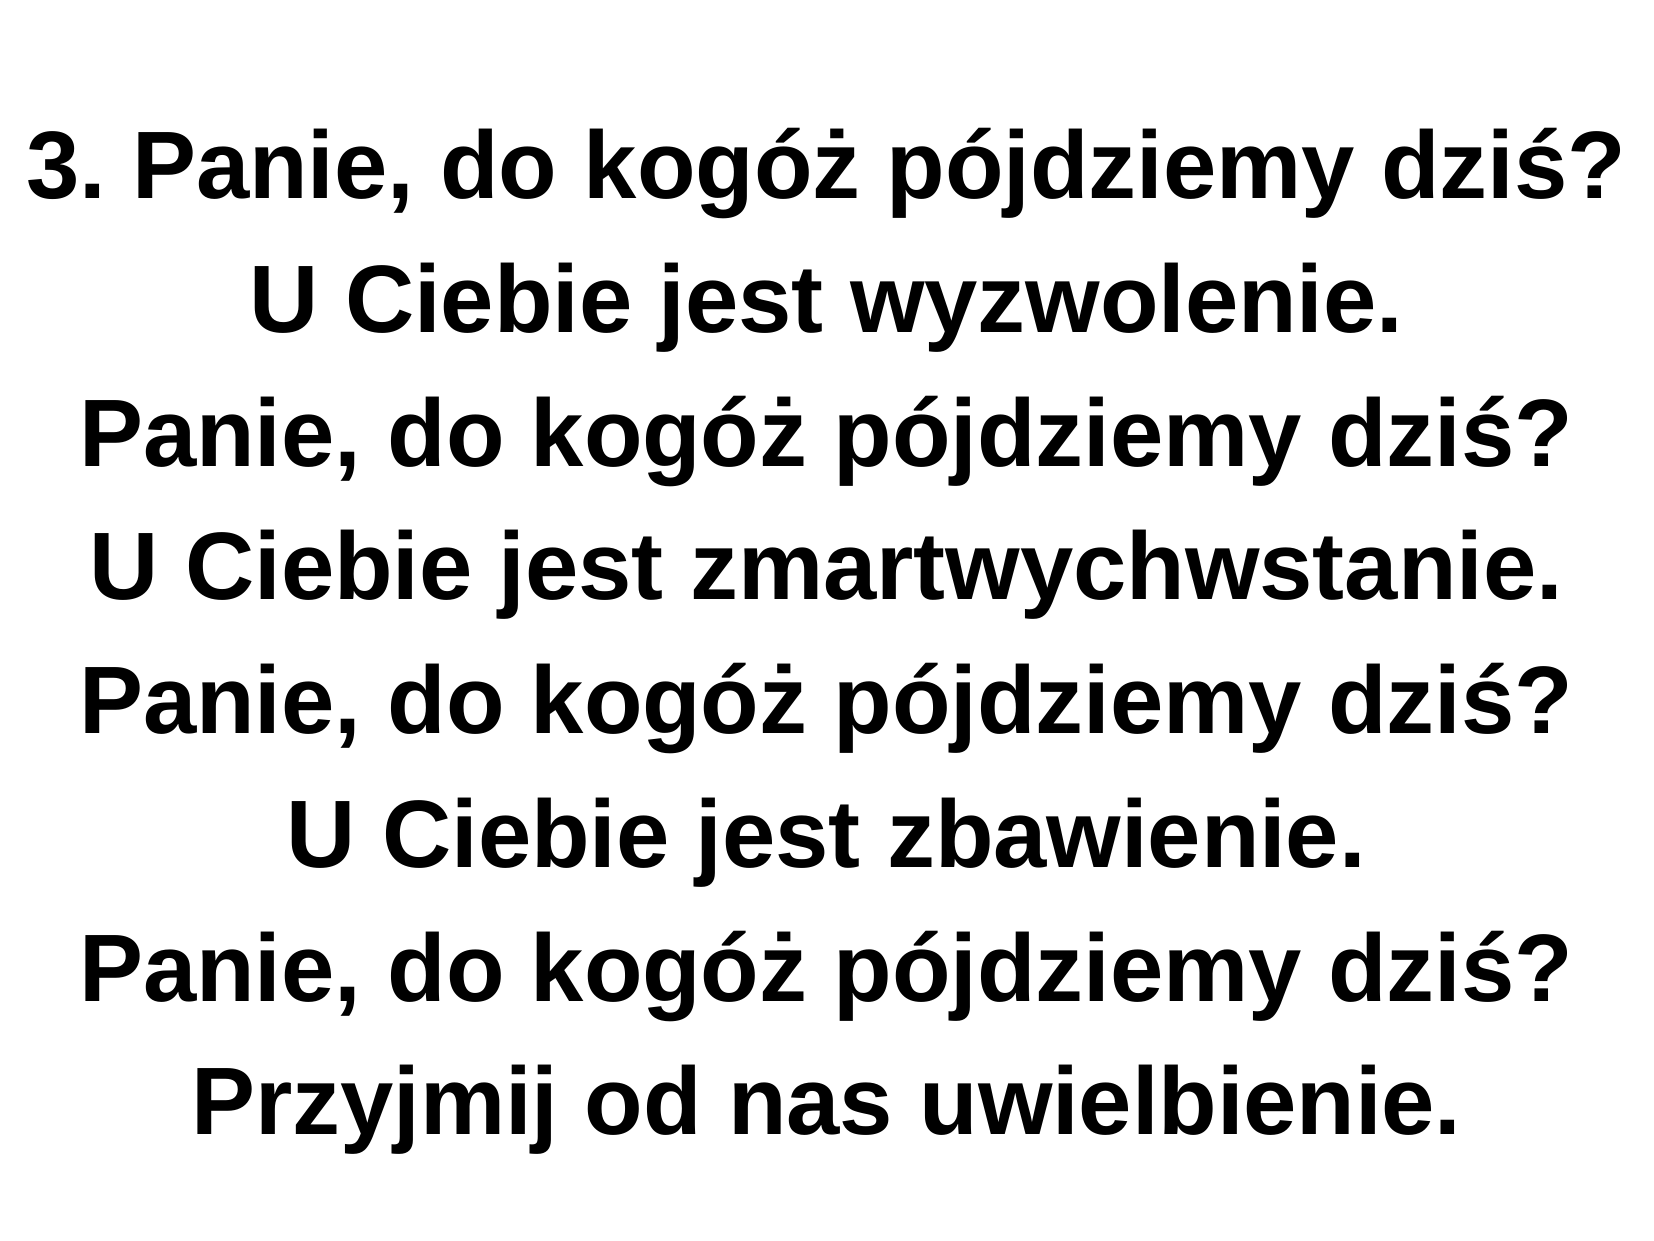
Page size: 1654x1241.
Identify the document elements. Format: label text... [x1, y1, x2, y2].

subtitle 3. Panie, do kogóż pójdziemy dziś? U Ciebie jest wyzwolenie. Panie, do kogóż pójdziemy dziś? U Ciebie jest zmartwychwstanie. Panie, do kogóż pójdziemy dziś? U Ciebie jest zbawienie. Panie, do kogóż pójdziemy dziś? Przyjmij od nas uwielbienie. [0, 0, 1654, 1241]
